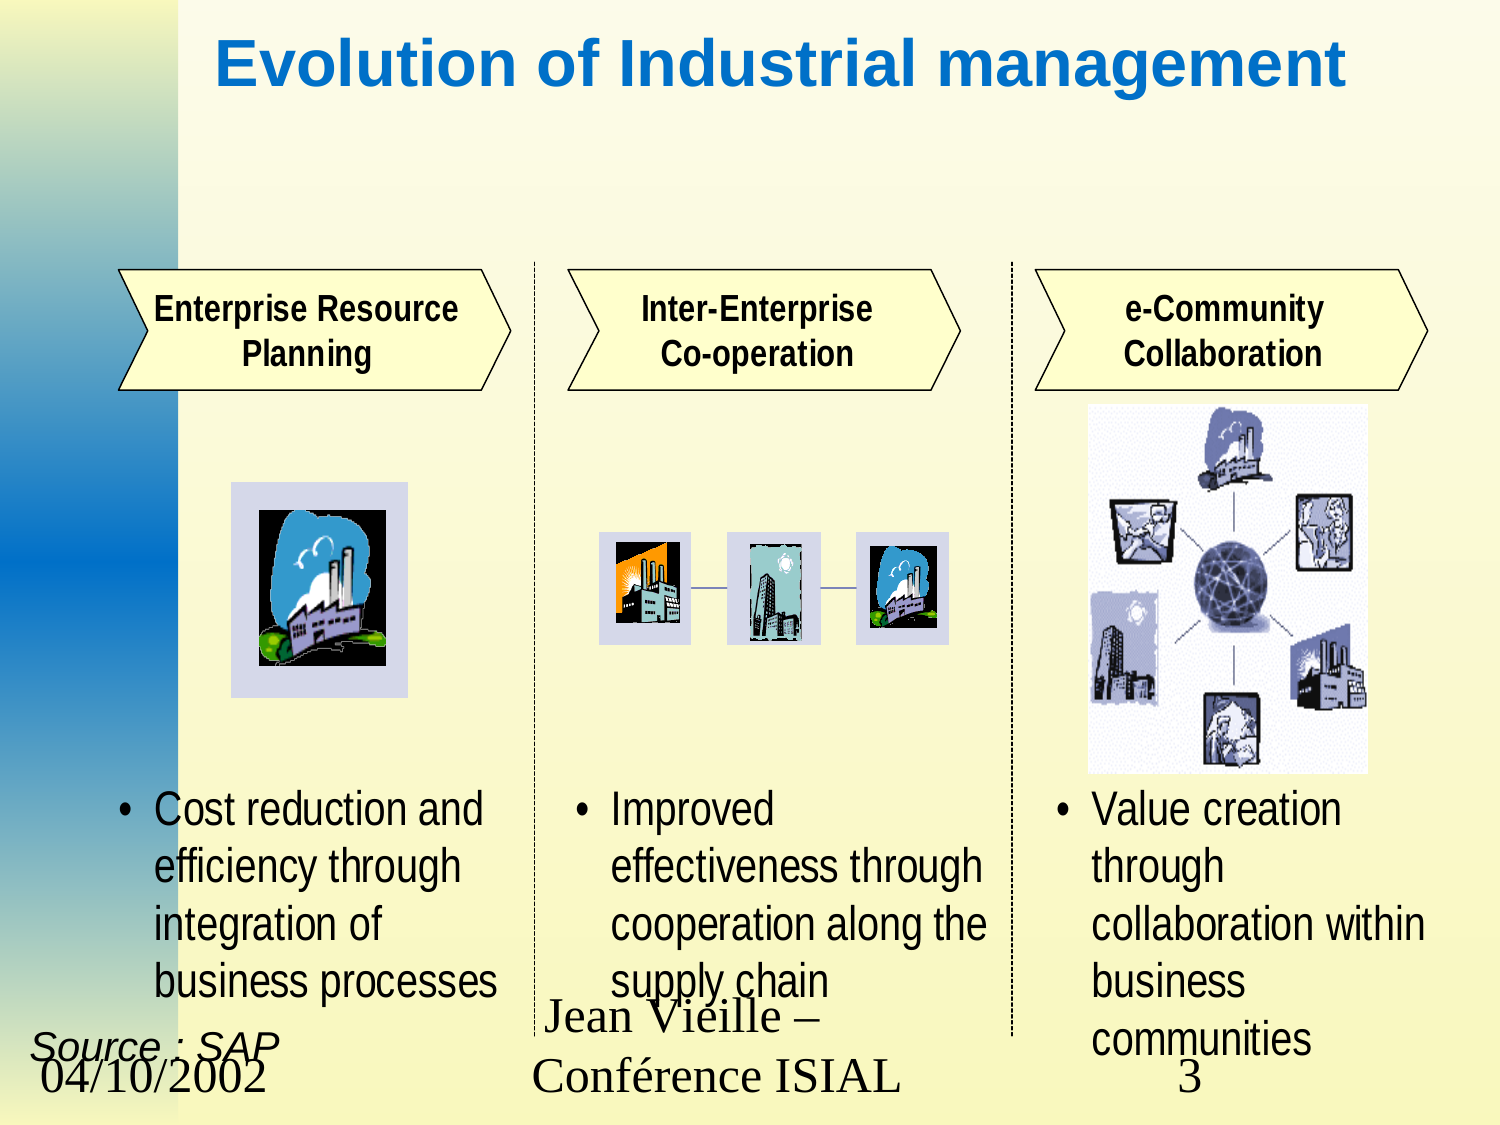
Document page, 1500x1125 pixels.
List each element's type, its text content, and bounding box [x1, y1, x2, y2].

picture [112, 218, 1450, 1101]
title Evolution of Industrial management [199, 12, 1466, 201]
text_box Source : SAP [14, 1012, 726, 1078]
